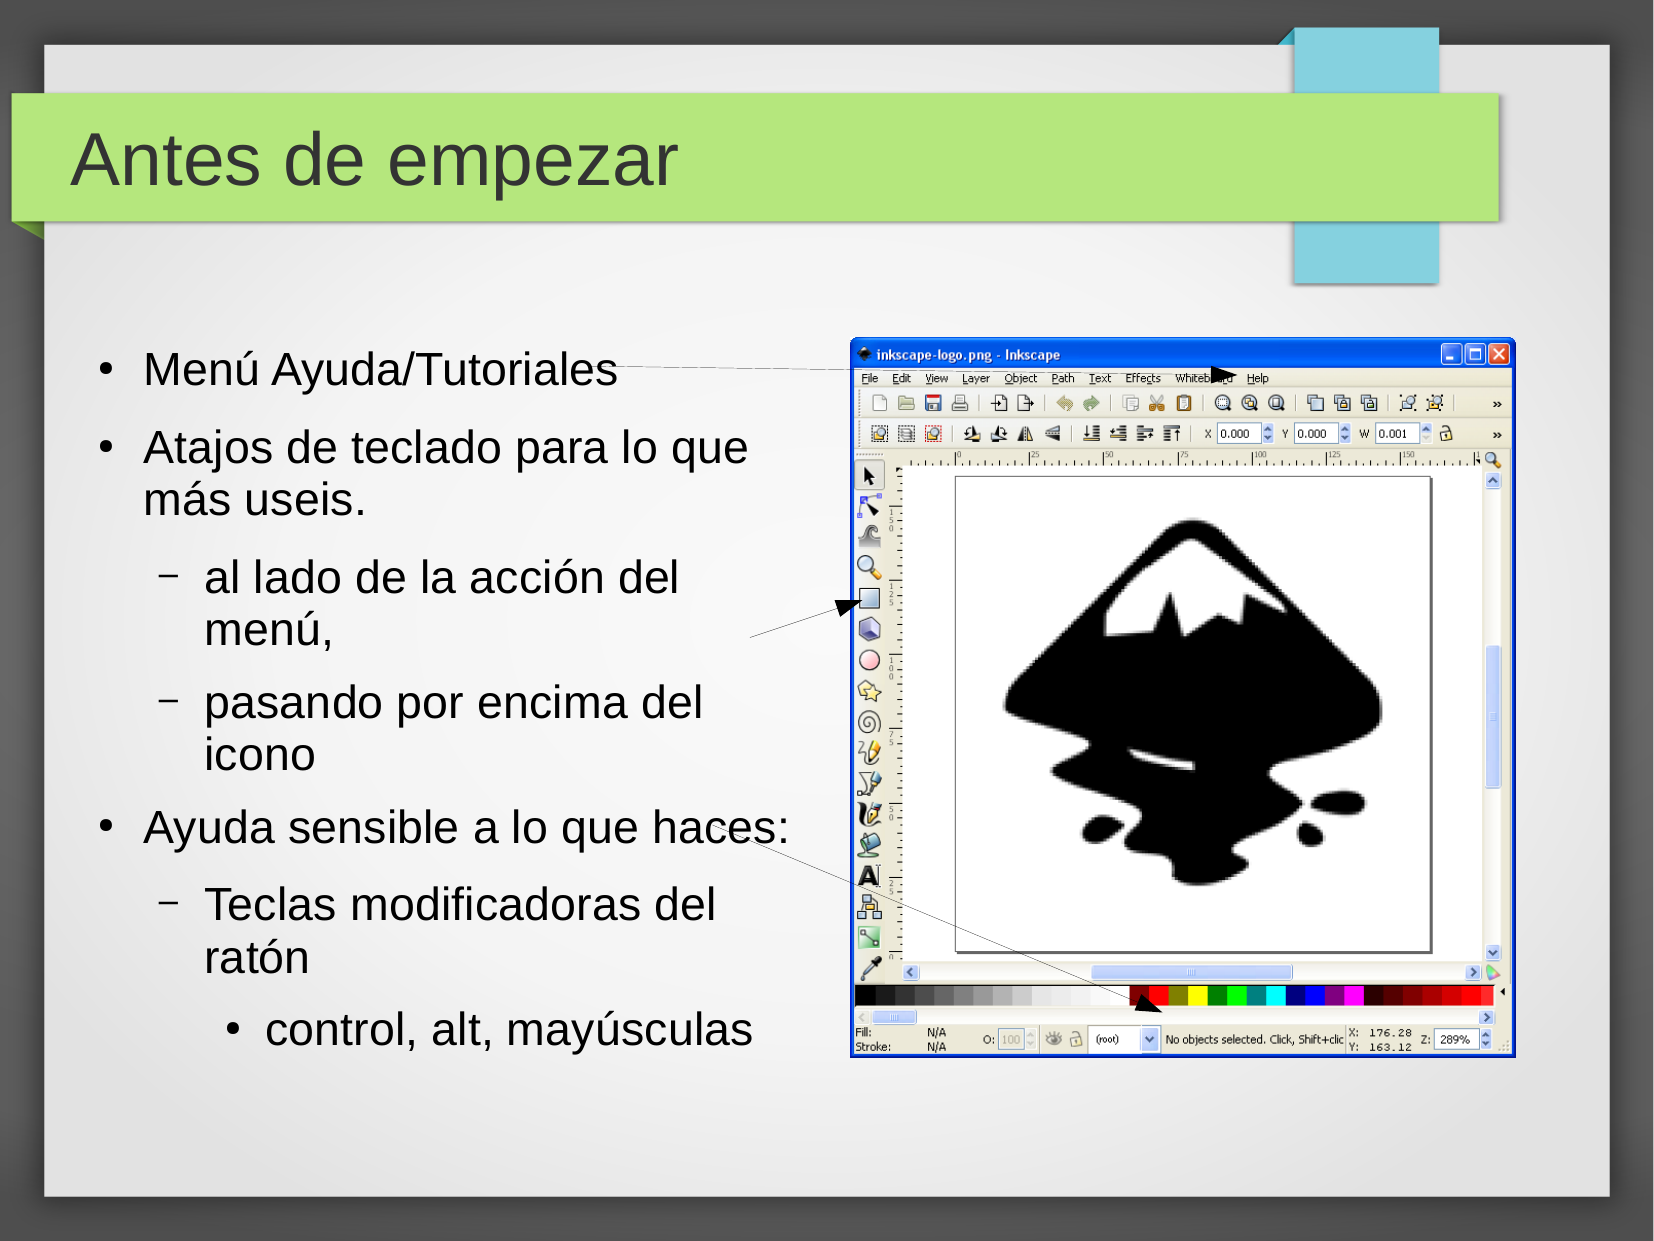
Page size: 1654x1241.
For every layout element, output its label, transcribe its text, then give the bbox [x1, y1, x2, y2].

list Menú Ayuda/Tutoriales Atajos de teclado para lo que más useis. al lado de la acción del menú, pasando por encima del icono Ayuda sensible a lo que haces: Teclas modificadoras del ratón control, alt, mayúsculas [82, 343, 793, 1063]
title Antes de empezar [70, 106, 1229, 213]
picture [0, 0, 1654, 1241]
